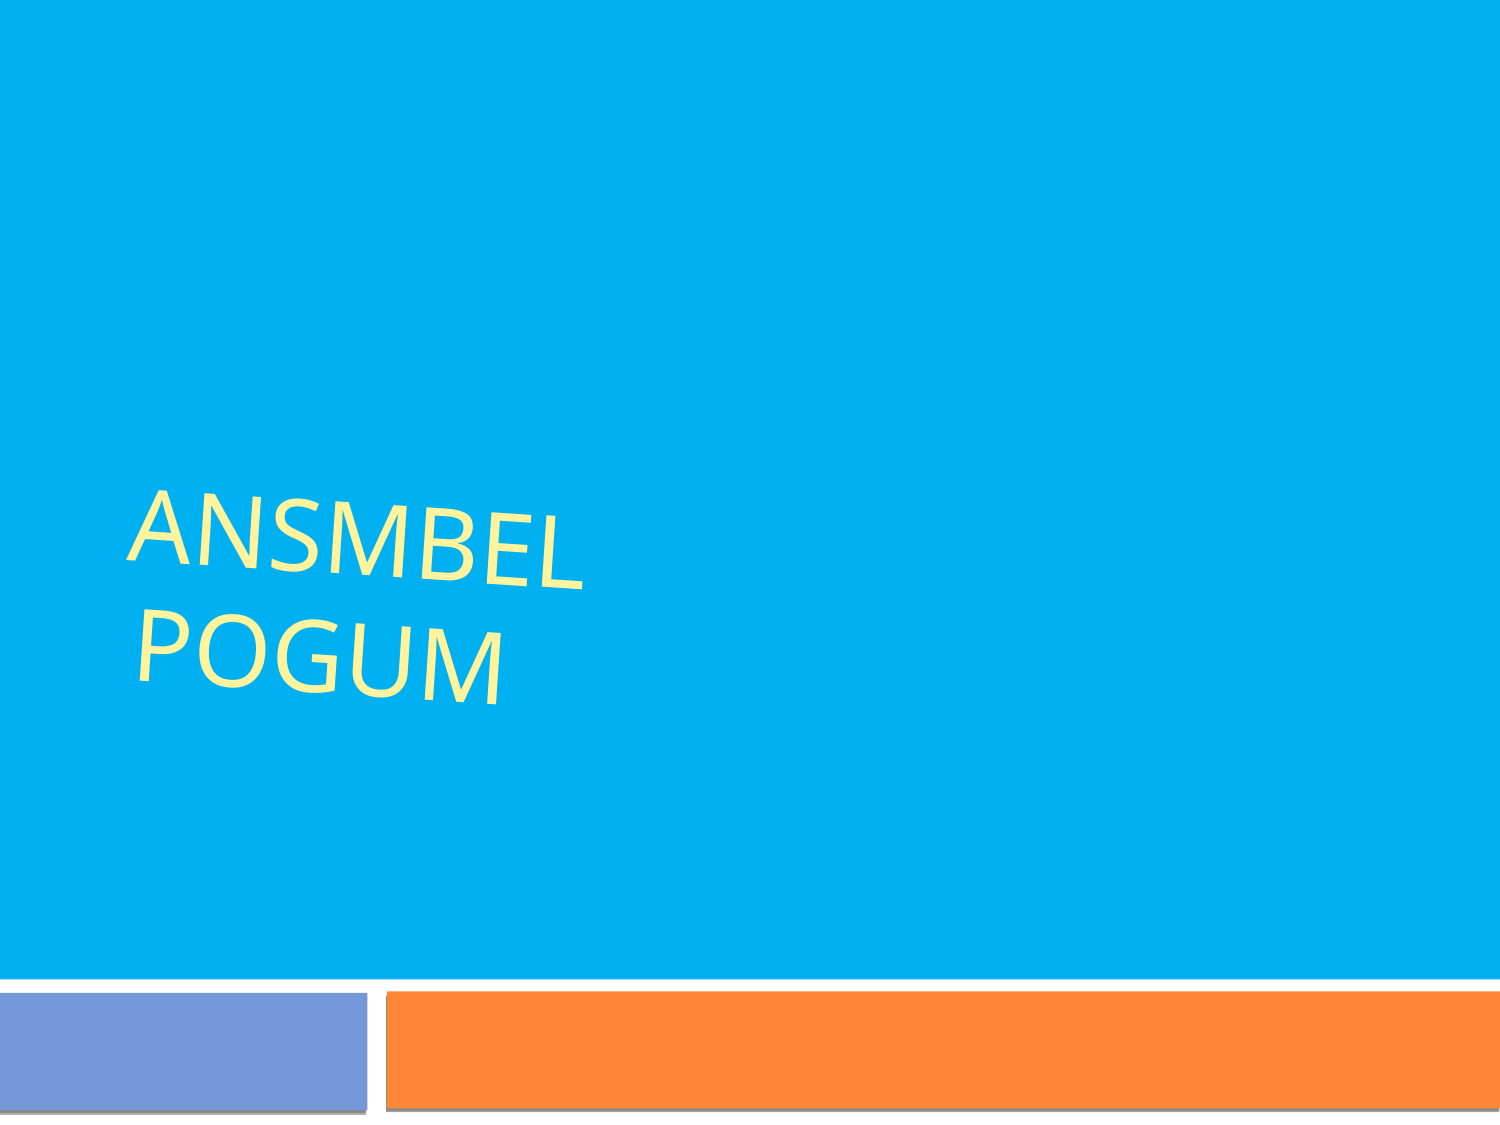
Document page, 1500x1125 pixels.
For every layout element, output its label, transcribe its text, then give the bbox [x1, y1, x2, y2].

title ansmbel pogum [0, 362, 1321, 787]
